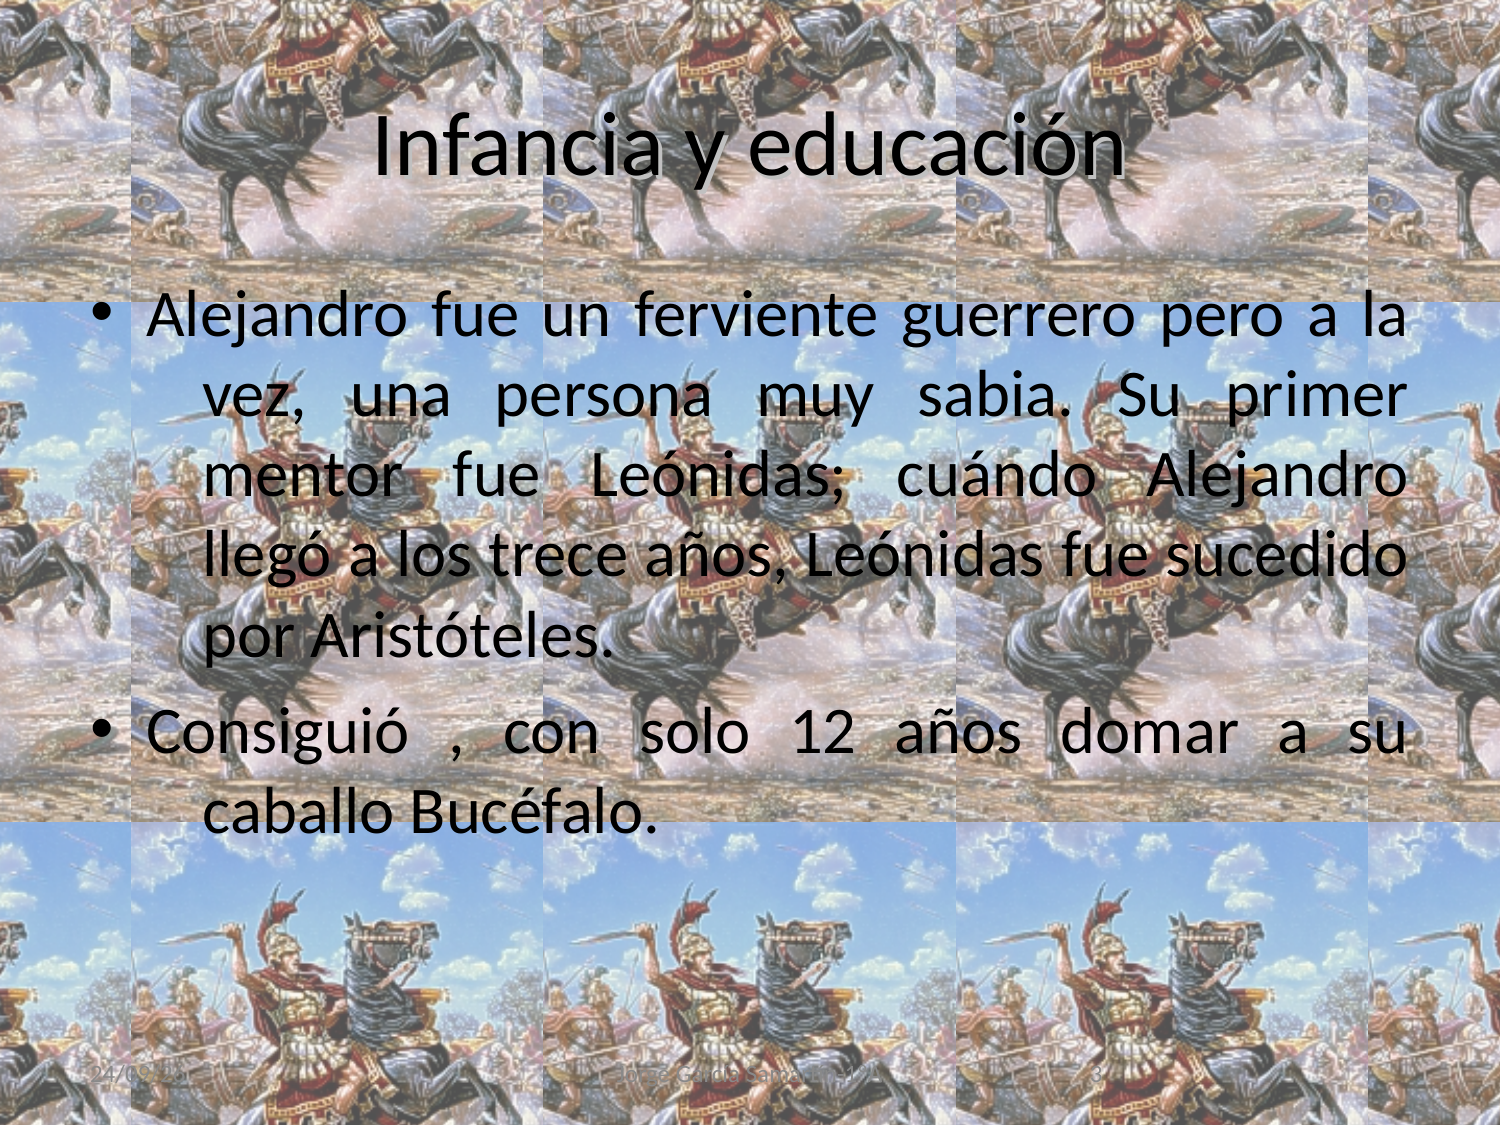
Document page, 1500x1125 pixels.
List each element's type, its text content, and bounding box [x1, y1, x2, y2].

text_box Jorge García Samartín-1ºA [512, 1042, 988, 1103]
text_box 3 [1074, 1042, 1426, 1103]
title Infancia y educación [75, 45, 1426, 233]
list Alejandro fue un ferviente guerrero pero a la vez, una persona muy sabia. Su primer mentor fue Leónidas; cuándo Alejandro llegó a los trece años, Leónidas fue sucedido por Aristóteles. Consiguió , con solo 12 años domar a su caballo Bucéfalo. [75, 262, 1426, 1005]
text_box miércoles, 23 de marzo de 2011 [75, 1042, 426, 1103]
